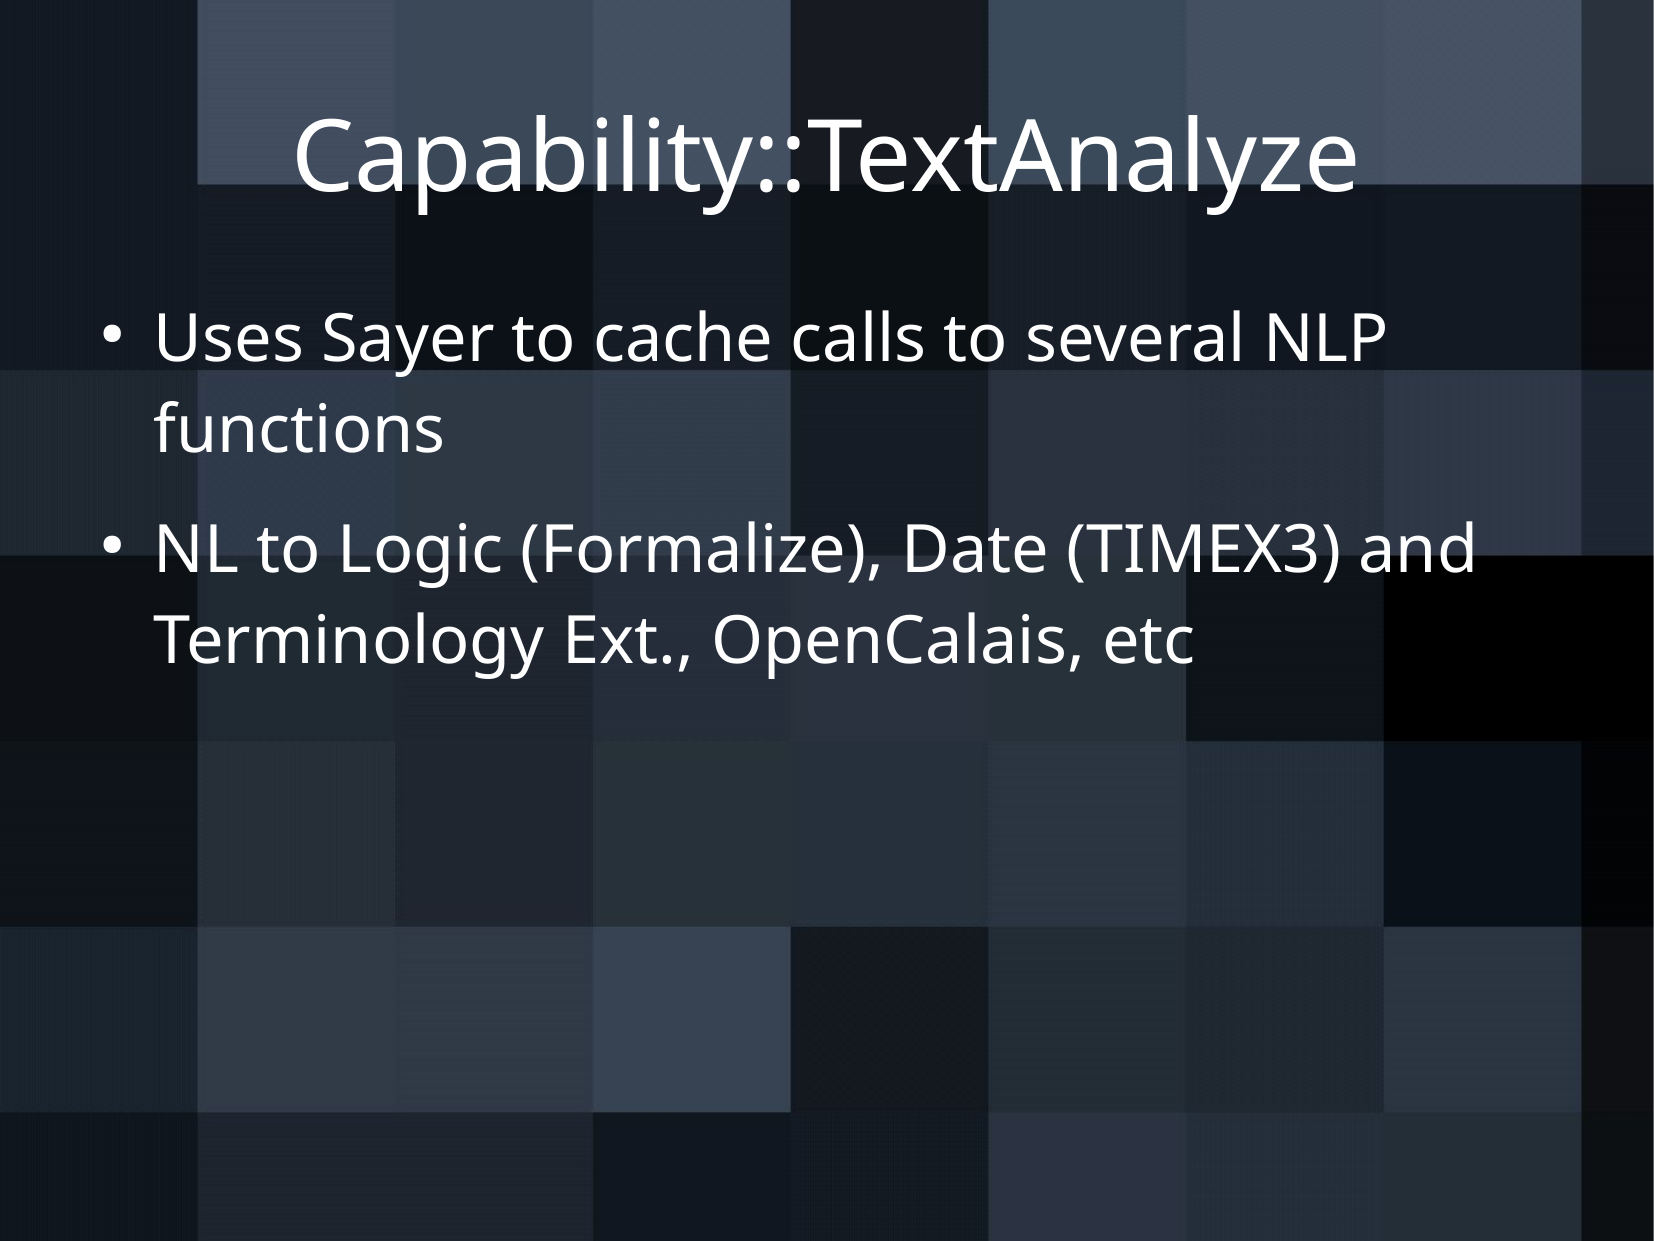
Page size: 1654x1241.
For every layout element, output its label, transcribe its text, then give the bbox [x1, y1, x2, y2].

list Uses Sayer to cache calls to several NLP functions NL to Logic (Formalize), Date (TIMEX3) and Terminology Ext., OpenCalais, etc [82, 290, 1571, 1094]
title Capability::TextAnalyze [82, 56, 1571, 250]
picture [0, 0, 1654, 1241]
